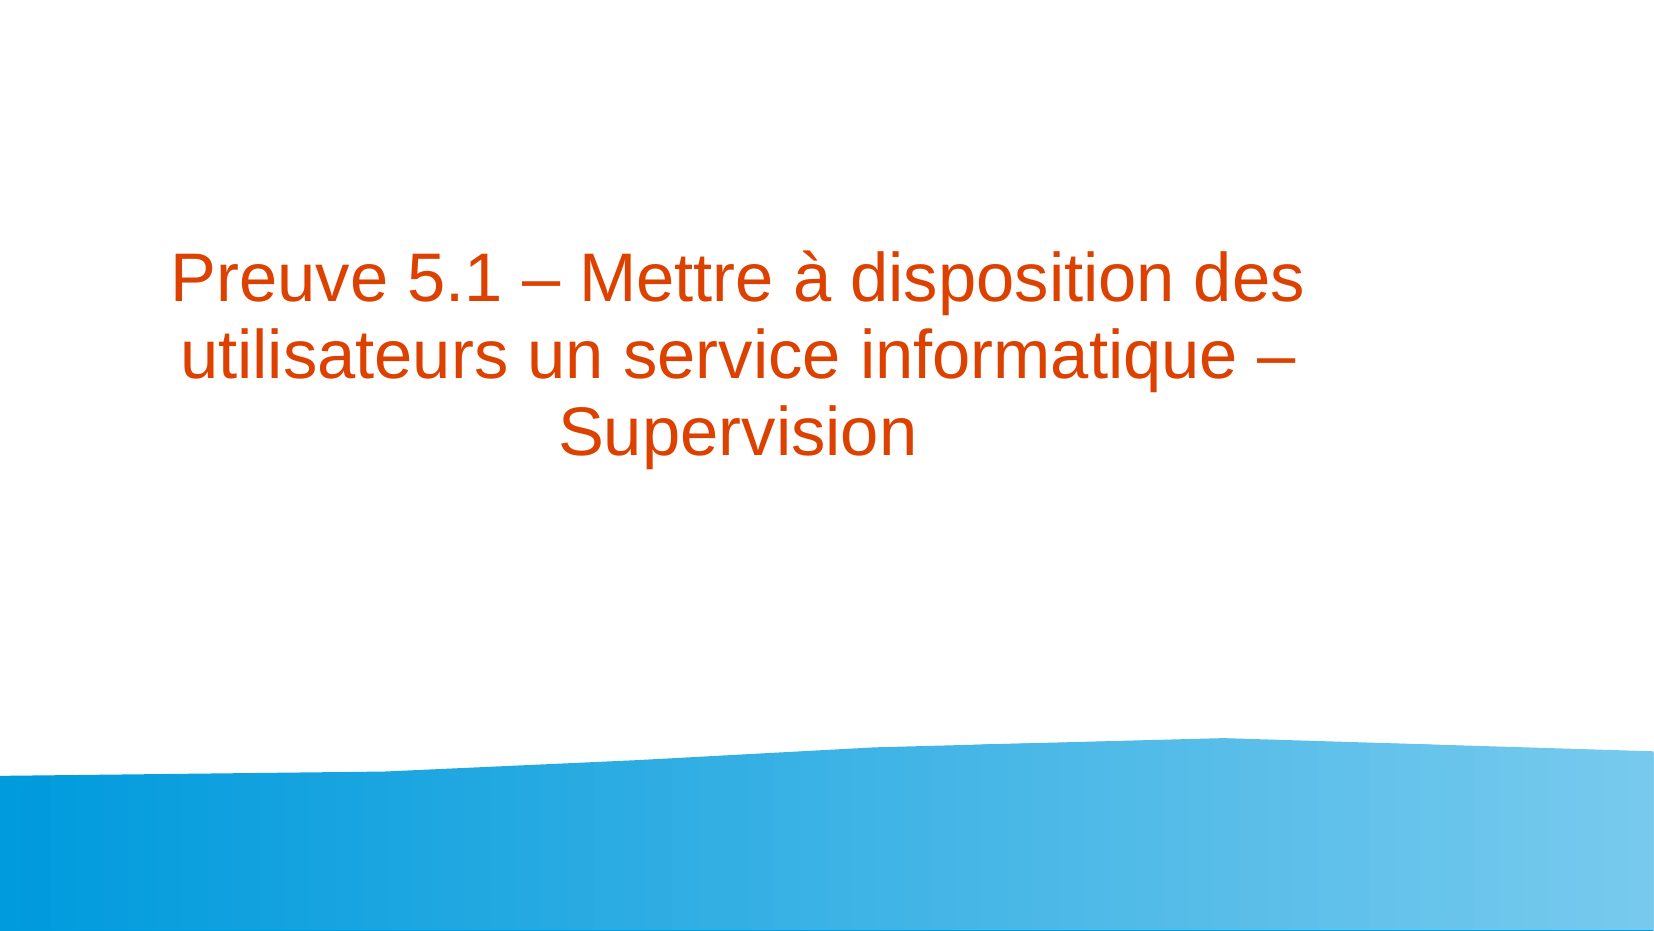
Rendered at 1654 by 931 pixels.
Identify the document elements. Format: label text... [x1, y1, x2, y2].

title Preuve 5.1 – Mettre à disposition des utilisateurs un service informatique – Supervision [0, 239, 1477, 470]
